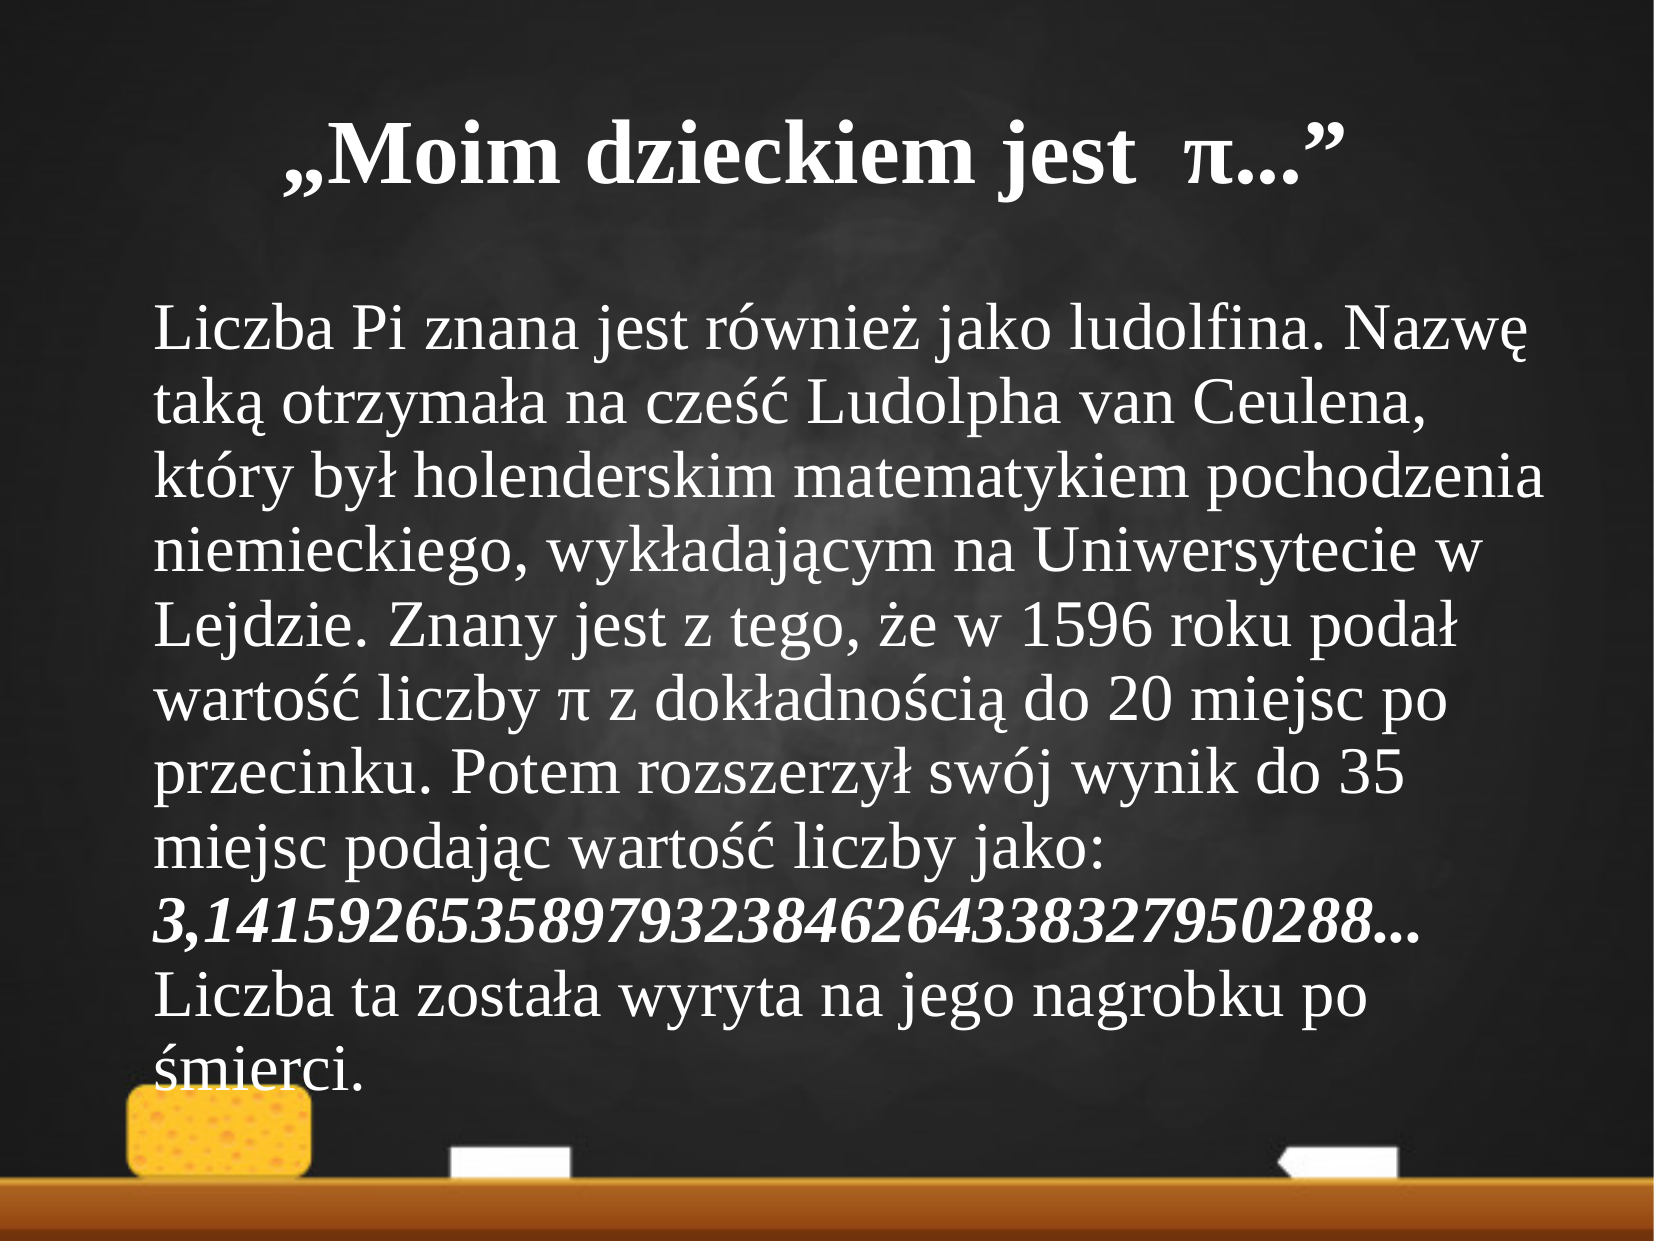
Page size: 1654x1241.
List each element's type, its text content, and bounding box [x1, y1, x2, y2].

picture [0, 0, 1654, 1241]
list Liczba Pi znana jest również jako ludolfina. Nazwę taką otrzymała na cześć Ludolpha van Ceulena, który był holenderskim matematykiem pochodzenia niemieckiego, wykładającym na Uniwersytecie w Lejdzie. Znany jest z tego, że w 1596 roku podał wartość liczby π z dokładnością do 20 miejsc po przecinku. Potem rozszerzył swój wynik do 35 miejsc podając wartość liczby jako: 3,14159265358979323846264338327950288... Liczba ta została wyryta na jego nagrobku po śmierci. [82, 290, 1571, 1109]
title „Moim dzieckiem jest π...” [82, 49, 1571, 257]
